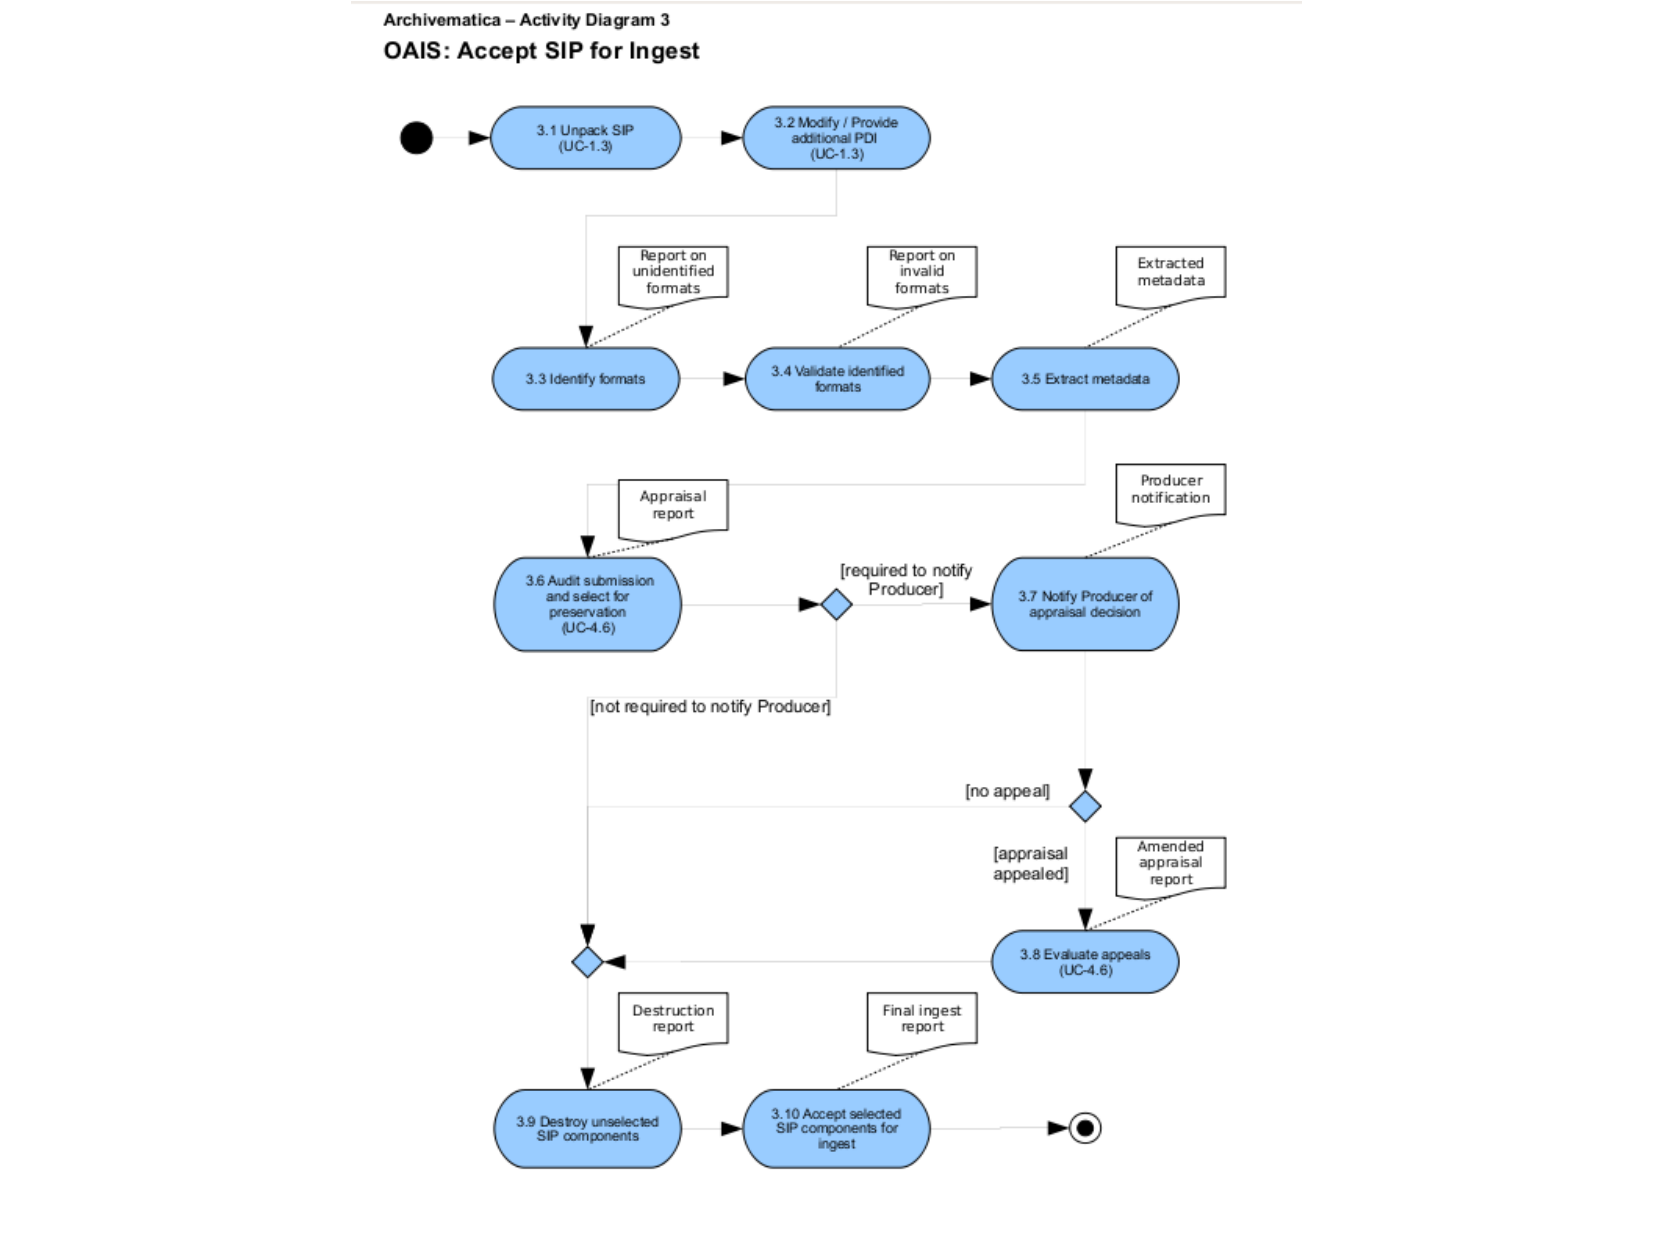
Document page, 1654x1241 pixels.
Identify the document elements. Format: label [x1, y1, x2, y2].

picture [351, 1, 1302, 1191]
